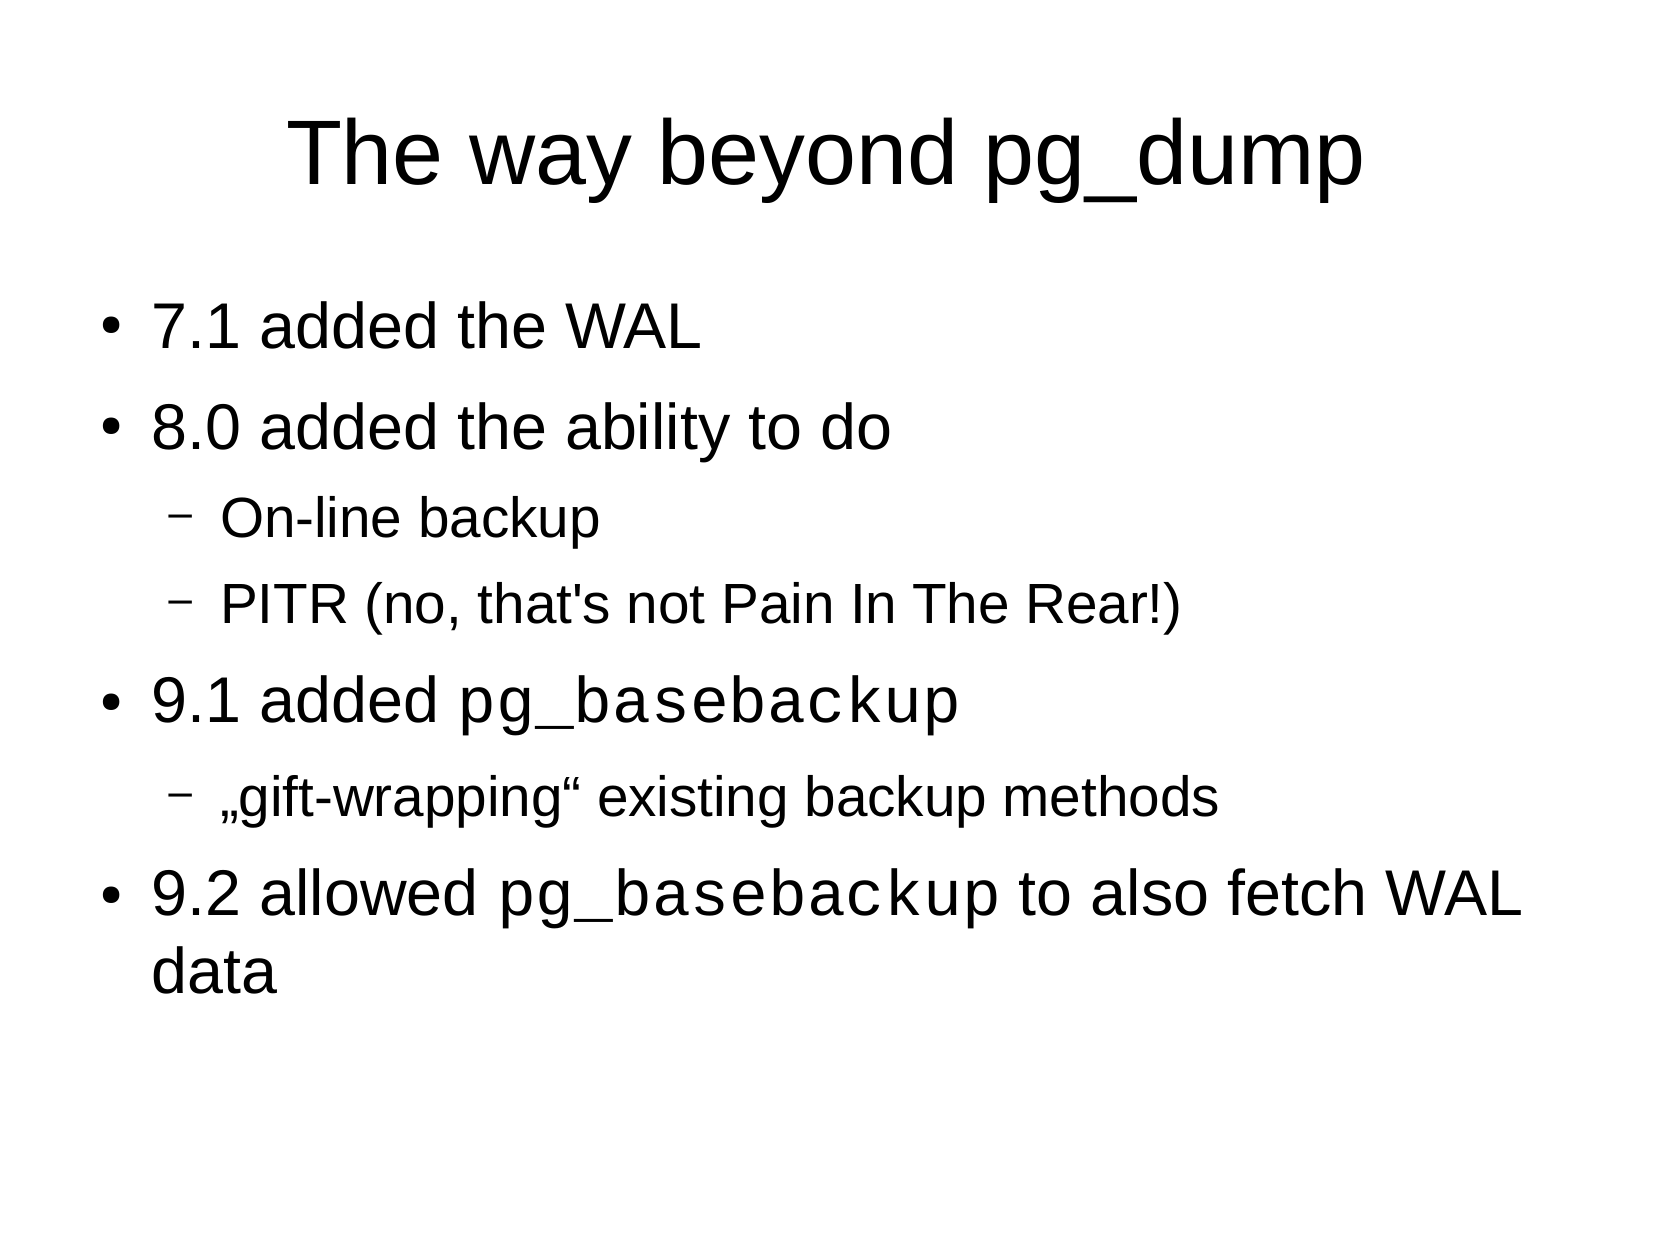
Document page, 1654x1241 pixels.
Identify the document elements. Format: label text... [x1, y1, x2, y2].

list 7.1 added the WAL 8.0 added the ability to do On-line backup PITR (no, that's not Pain In The Rear!) 9.1 added pg_basebackup „gift-wrapping“ existing backup methods 9.2 allowed pg_basebackup to also fetch WAL data [82, 290, 1571, 1010]
title The way beyond pg_dump [82, 49, 1571, 257]
